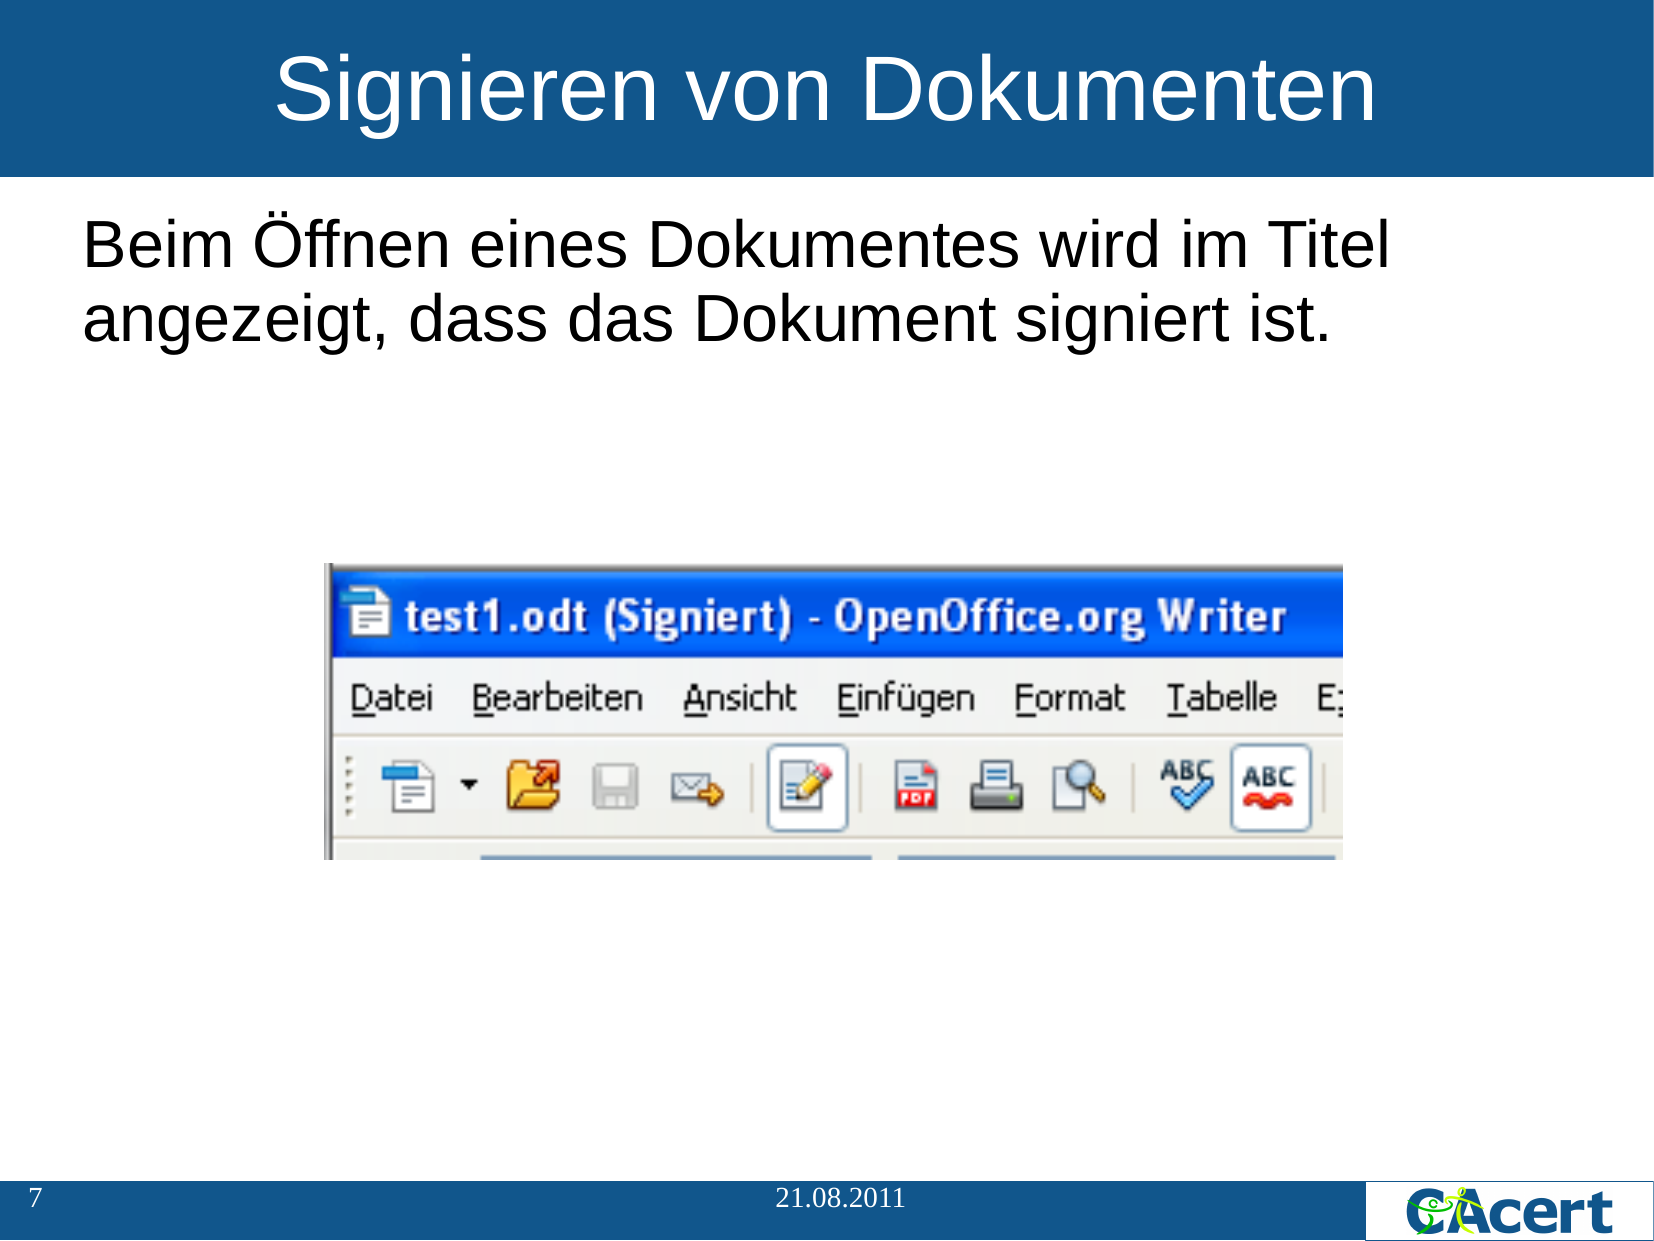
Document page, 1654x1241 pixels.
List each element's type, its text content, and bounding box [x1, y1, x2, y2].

list Beim Öffnen eines Dokumentes wird im Titel angezeigt, dass das Dokument signiert ist. [82, 206, 1571, 1152]
picture [1406, 1186, 1613, 1235]
picture [324, 563, 1343, 860]
title Signieren von Dokumenten [82, 0, 1571, 178]
